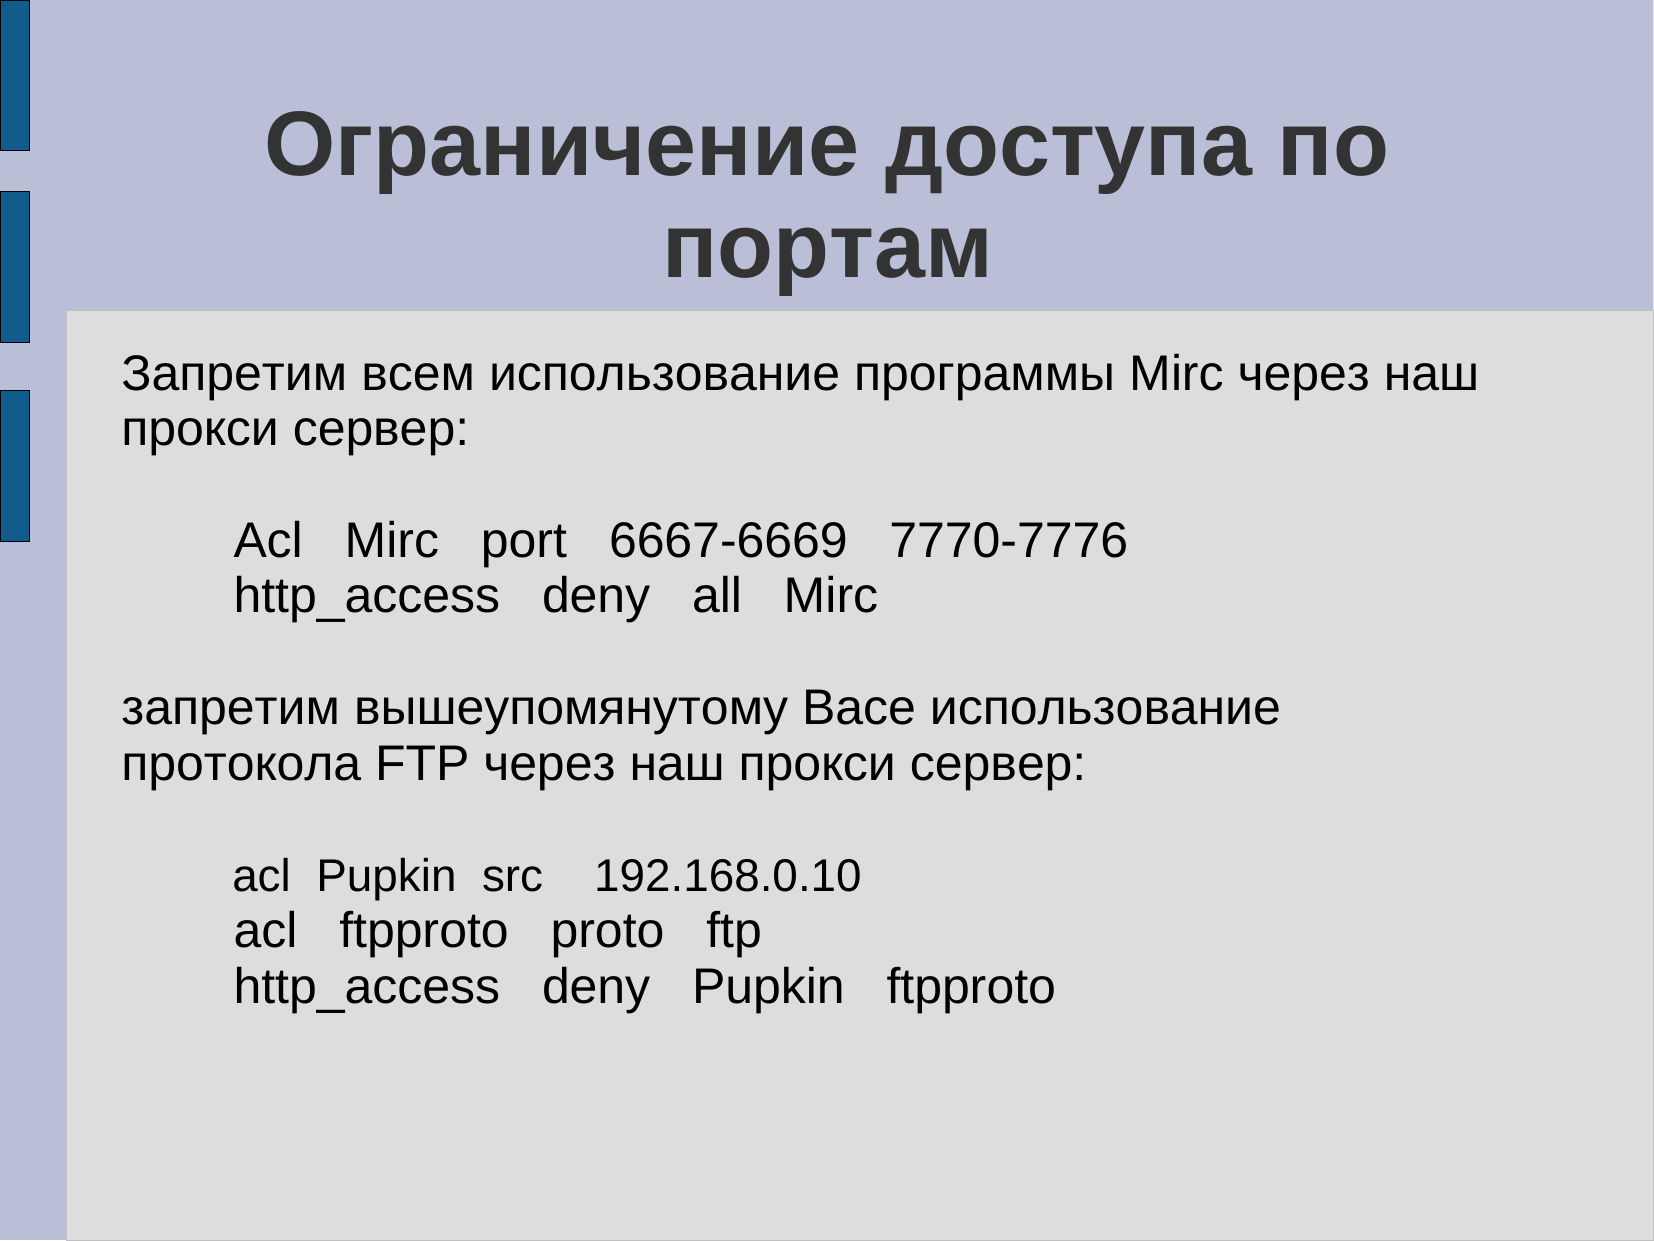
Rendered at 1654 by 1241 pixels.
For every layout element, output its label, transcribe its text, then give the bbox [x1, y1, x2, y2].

list Запретим всем использование программы Mirc через наш прокси сервер: Acl Mirc port 6667-6669 7770-7776 http_access deny all Mirc запретим вышеупомянутому Васе использование протокола FTP через наш прокси сервер: acl Pupkin src 192.168.0.10 acl ftpproto proto ftp http_access deny Pupkin ftpproto [121, 344, 1534, 1203]
title Ограничение доступа по портам [121, 76, 1534, 313]
